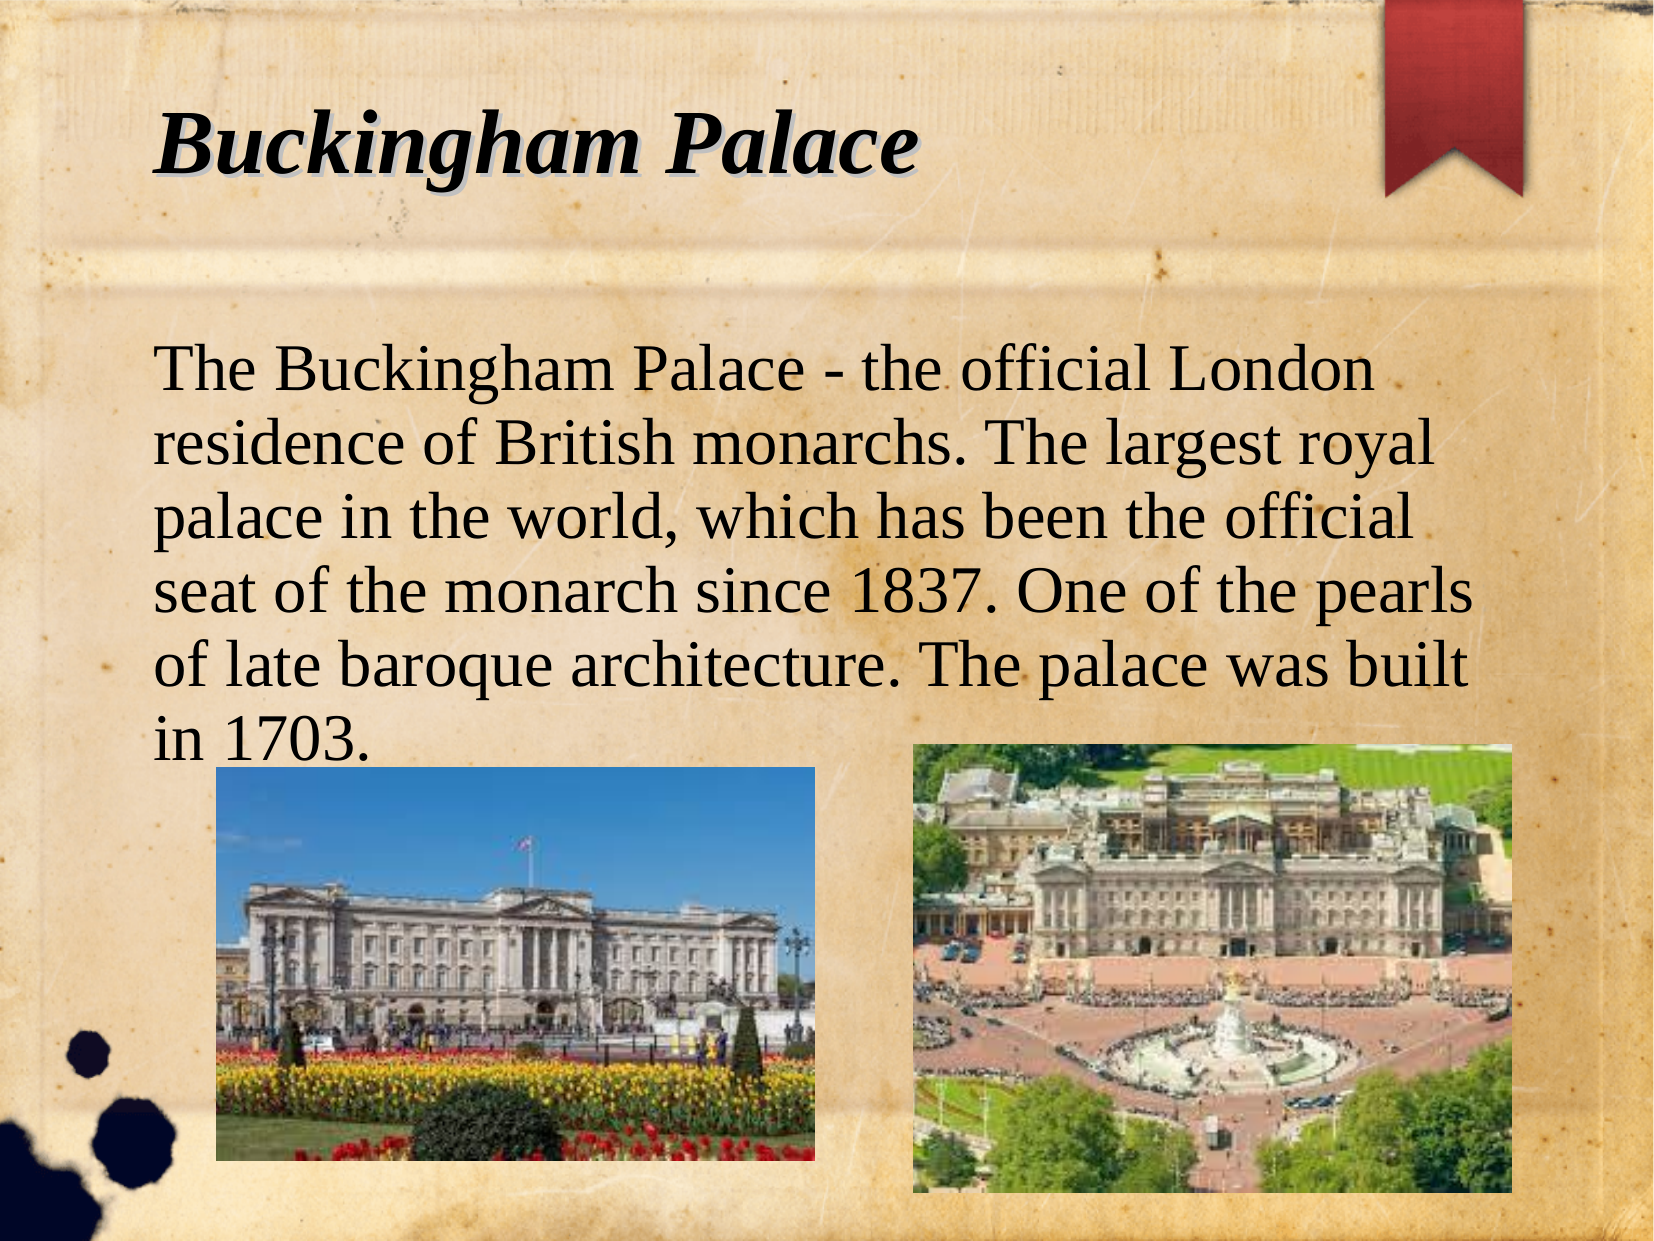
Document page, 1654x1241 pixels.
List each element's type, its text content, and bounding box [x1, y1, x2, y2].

picture [0, 0, 1654, 1241]
title Buckingham Palace [82, 49, 1347, 237]
list The Buckingham Palace - the official London residence of British monarchs. The largest royal palace in the world, which has been the official seat of the monarch since 1837. One of the pearls of late baroque architecture. The palace was built in 1703. [82, 330, 1512, 697]
